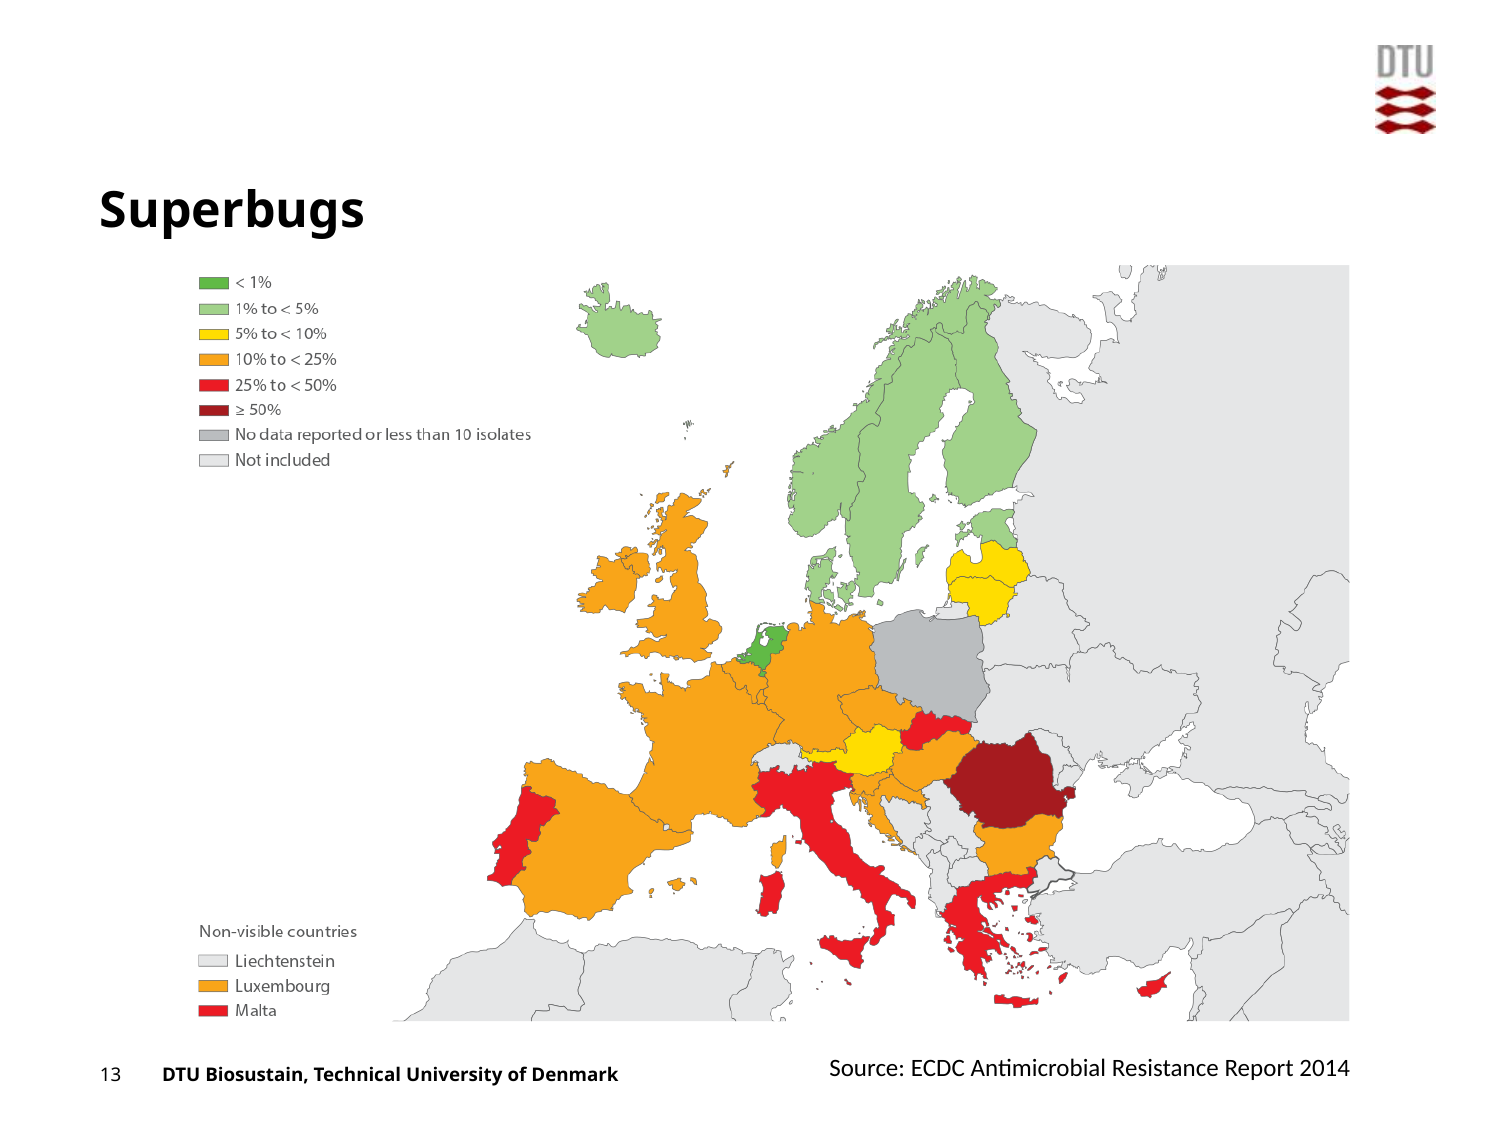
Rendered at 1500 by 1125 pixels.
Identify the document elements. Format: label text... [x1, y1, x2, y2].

picture [1375, 45, 1436, 134]
slide_number <number> [99, 1062, 151, 1113]
title Superbugs [99, 50, 1375, 238]
picture [178, 252, 1366, 1036]
text_box Source: ECDC Antimicrobial Resistance Report 2014 [814, 1050, 1372, 1090]
